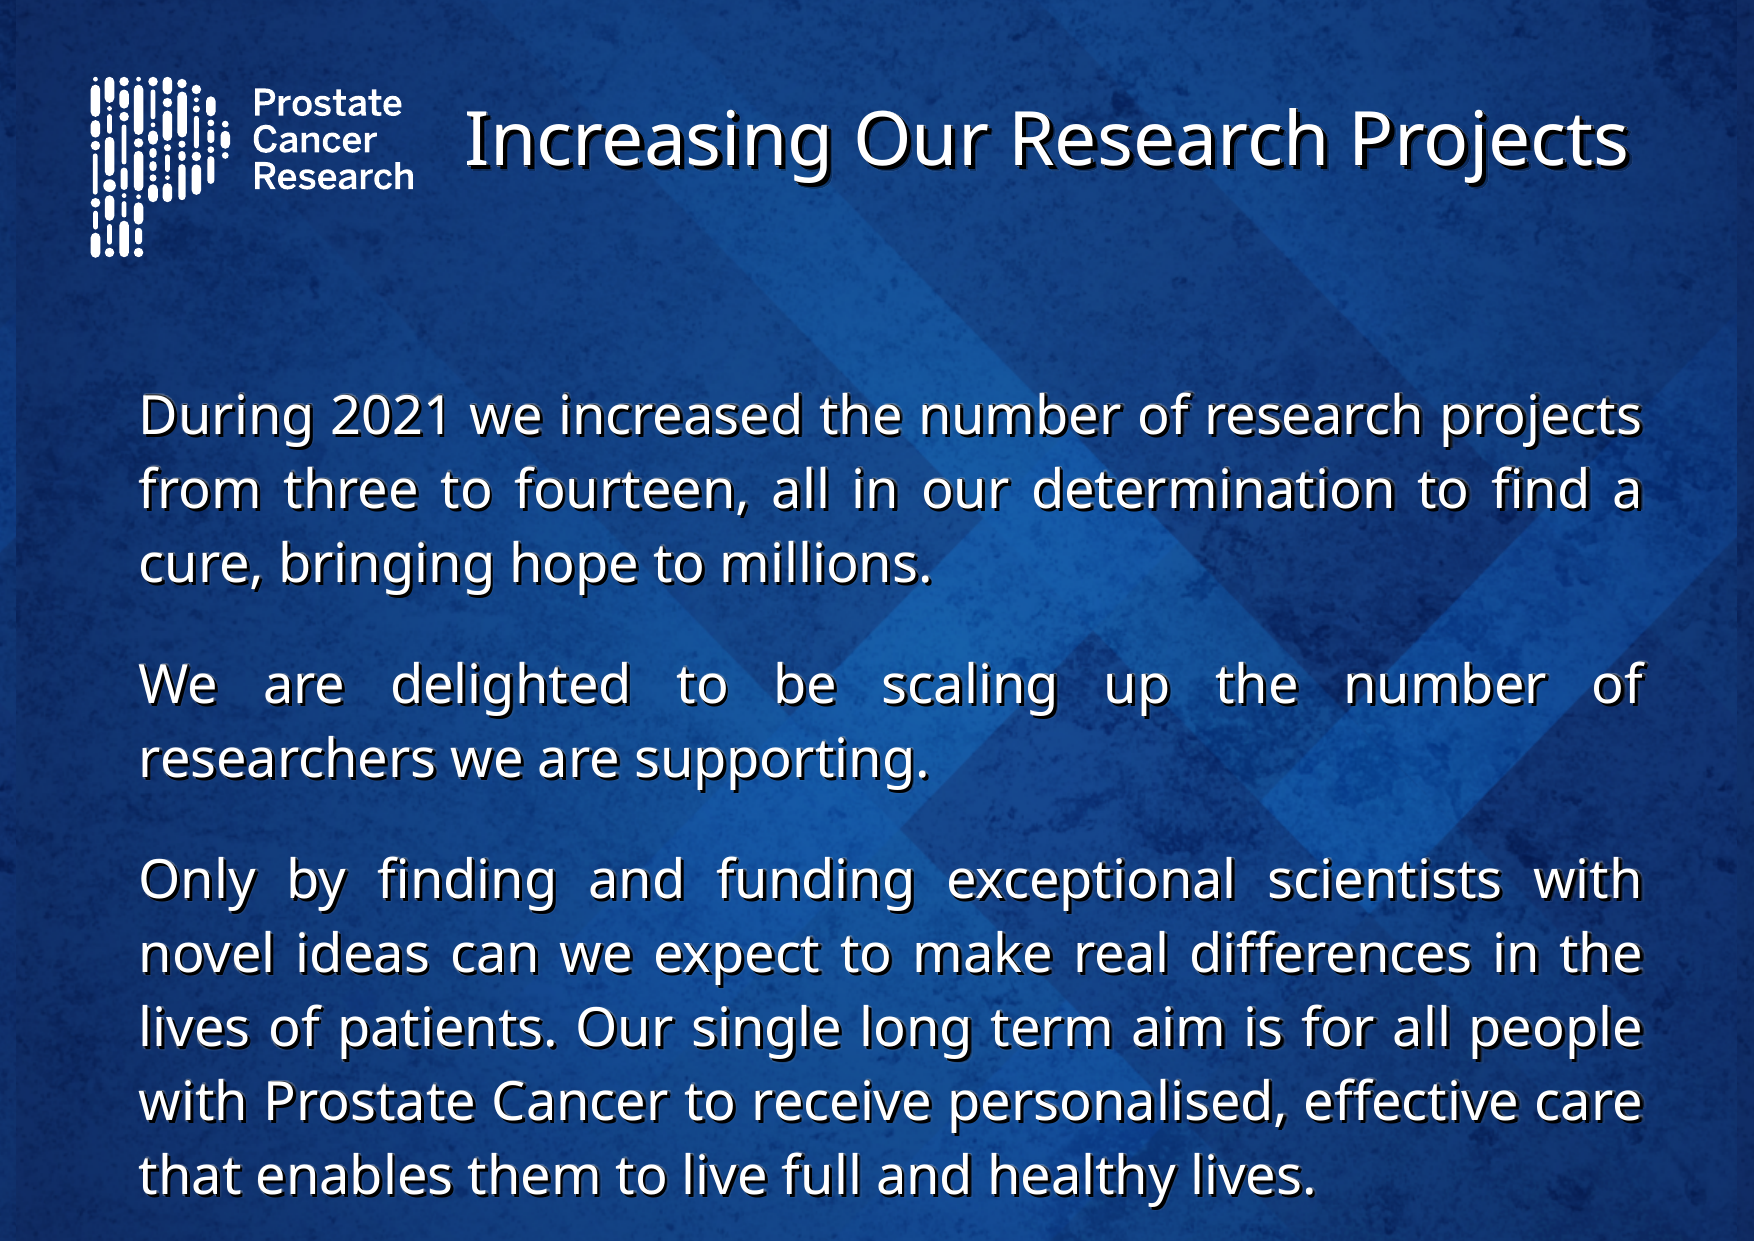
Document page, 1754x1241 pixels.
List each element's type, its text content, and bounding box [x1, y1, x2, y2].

text_box Increasing Our Research Projects [414, 82, 1666, 188]
text_box During 2021 we increased the number of research projects from three to fourteen, all in our determination to find a cure, bringing hope to millions. We are delighted to be scaling up the number of researchers we are supporting. Only by finding and funding exceptional scientists with novel ideas can we expect to make real differences in the lives of patients. Our single long term aim is for all people with Prostate Cancer to receive personalised, effective care that enables them to live full and healthy lives. [123, 368, 1660, 1146]
picture [0, 0, 1754, 1241]
